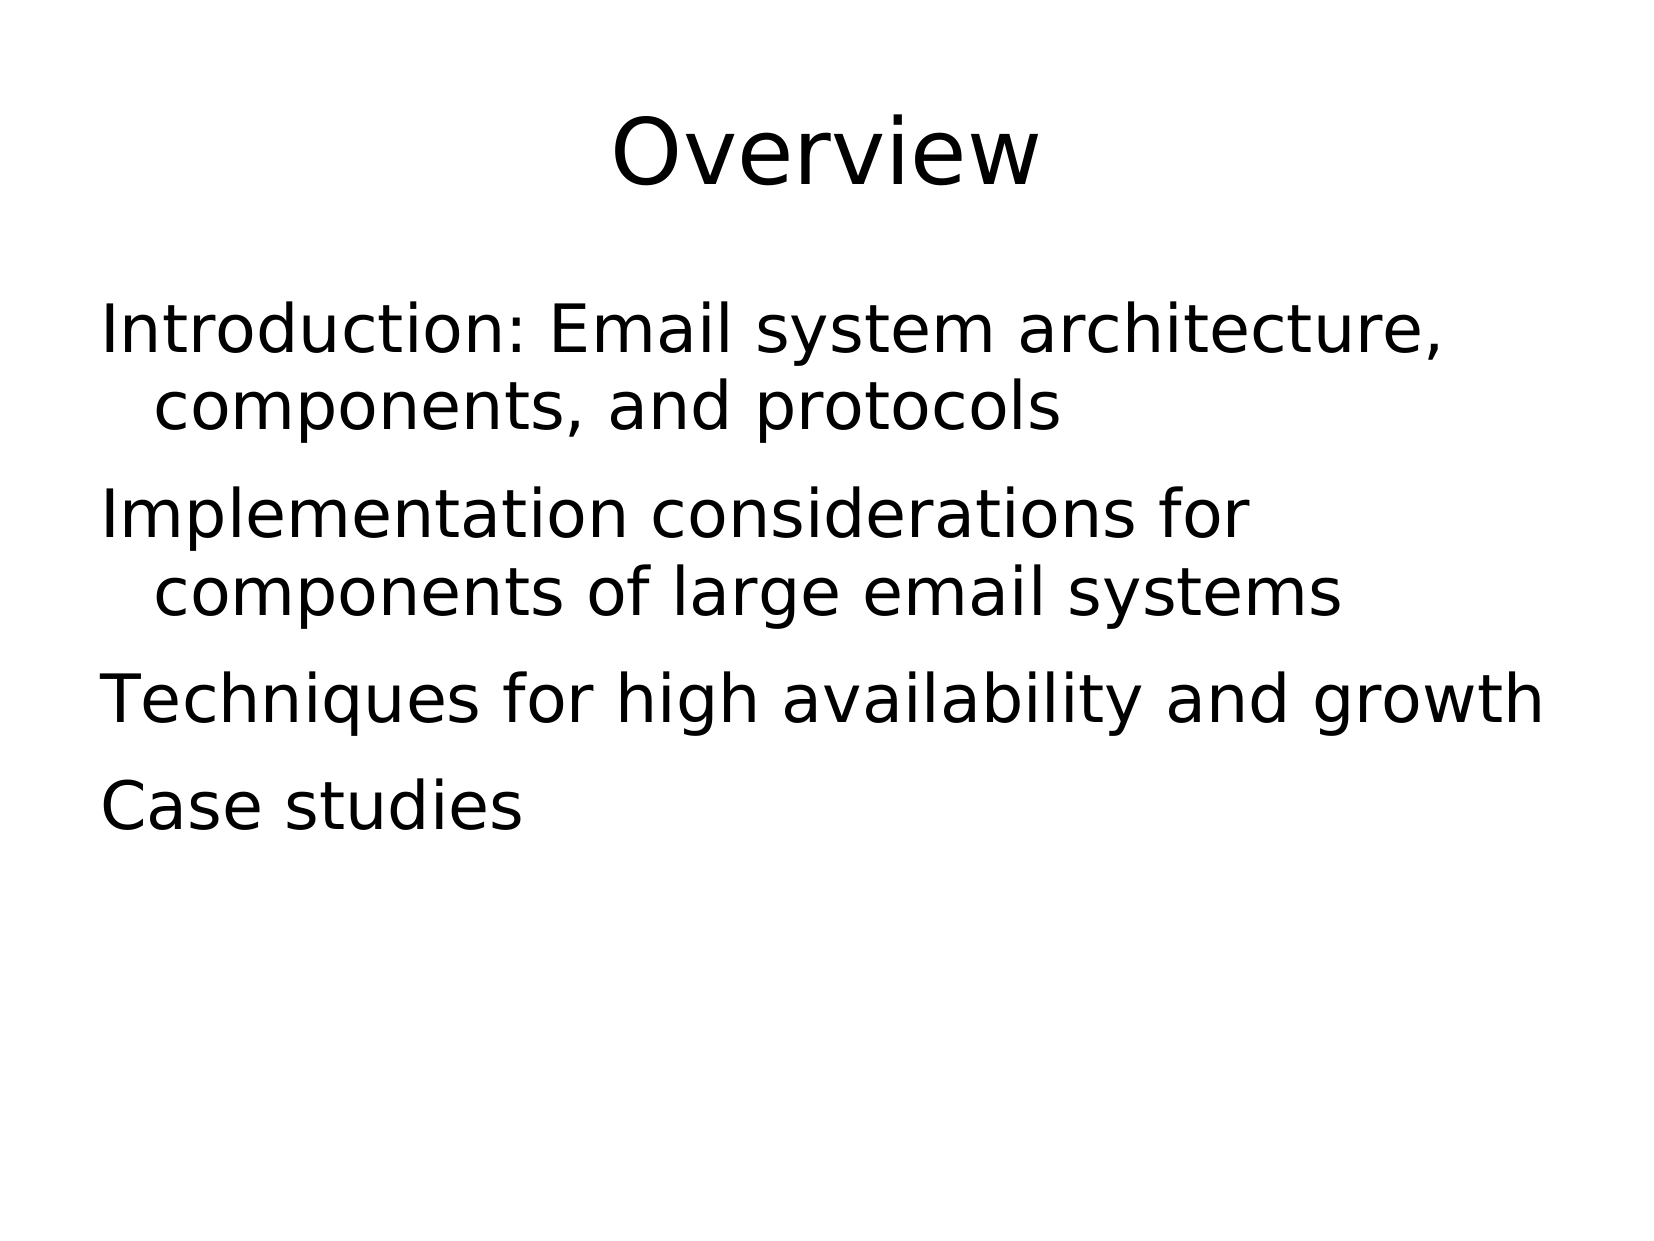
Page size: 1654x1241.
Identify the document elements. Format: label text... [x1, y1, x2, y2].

list Introduction: Email system architecture, components, and protocols Implementation considerations for components of large email systems Techniques for high availability and growth Case studies [82, 290, 1571, 1094]
title Overview [82, 56, 1571, 250]
